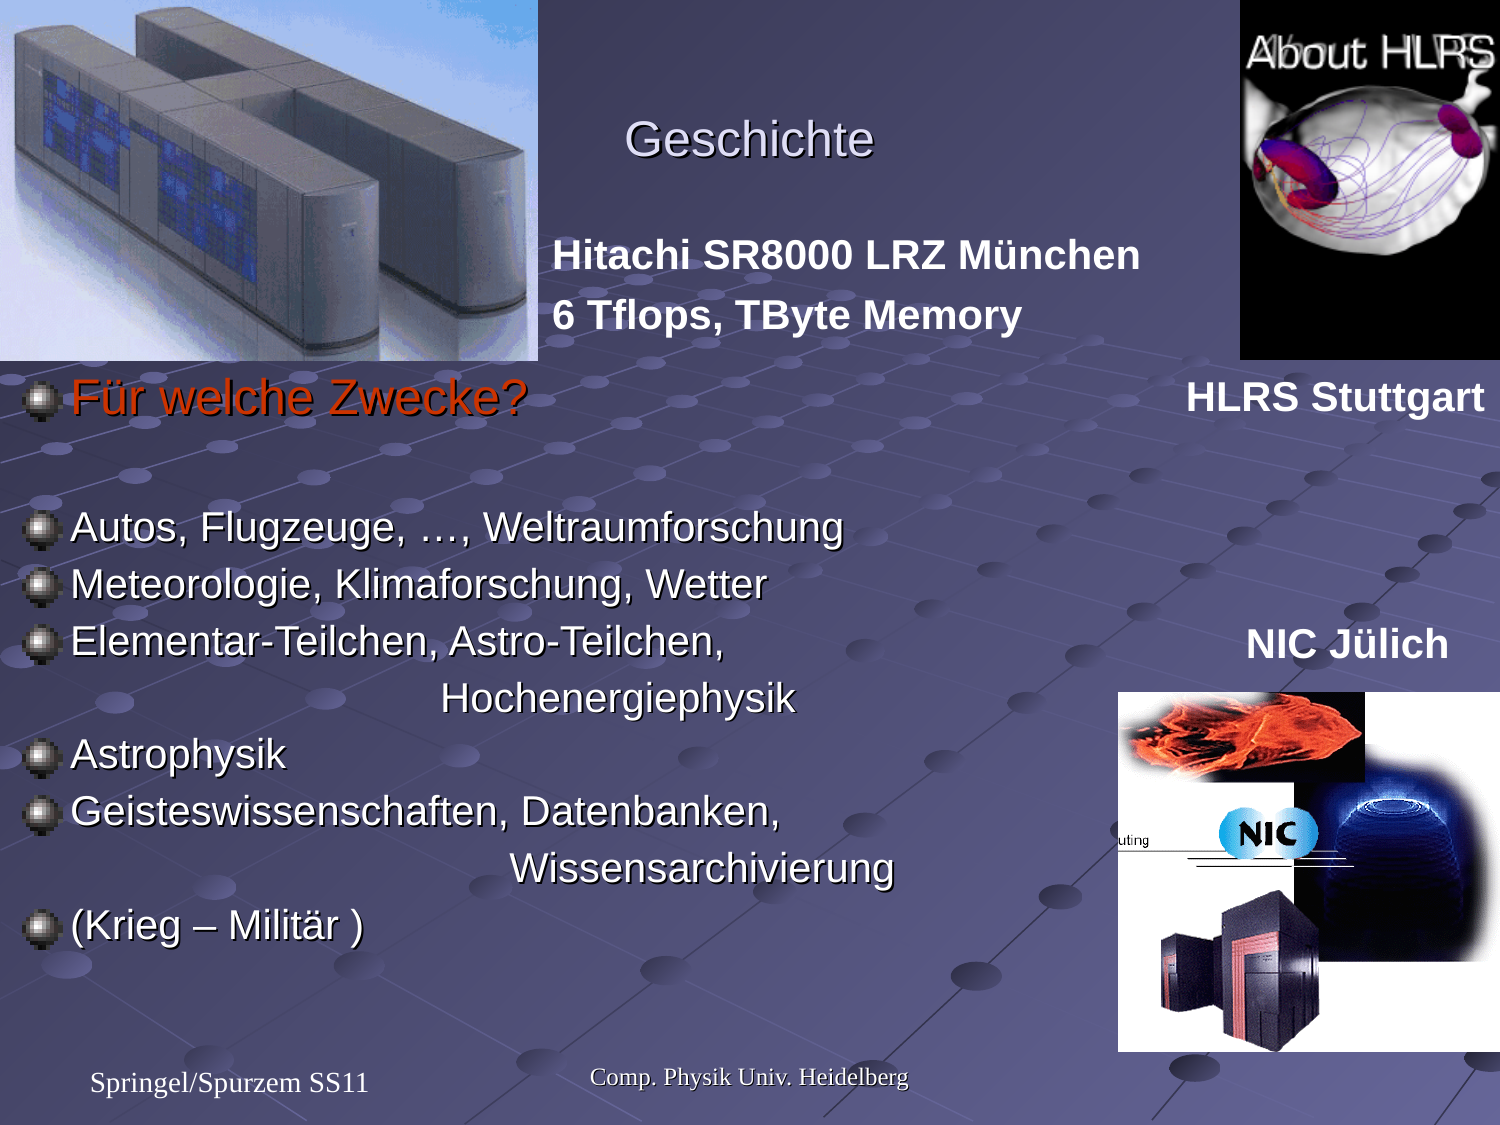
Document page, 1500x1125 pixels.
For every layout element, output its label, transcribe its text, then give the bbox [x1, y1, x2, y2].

text_box NIC Jülich [1231, 608, 1465, 675]
text_box HLRS Stuttgart [1171, 361, 1500, 428]
title Geschichte [75, 45, 1426, 233]
list Für welche Zwecke? Autos, Flugzeuge, …, Weltraumforschung Meteorologie, Klimaforschung, Wetter Elementar-Teilchen, Astro-Teilchen, Hochenergiephysik Astrophysik Geisteswissenschaften, Datenbanken, Wissensarchivierung (Krieg – Militär )‏ [0, 361, 1500, 1007]
picture [1118, 692, 1500, 1052]
picture [0, 0, 538, 361]
picture [1240, 0, 1500, 360]
text_box Hitachi SR8000 LRZ München 6 Tflops, TByte Memory [537, 233, 1157, 346]
